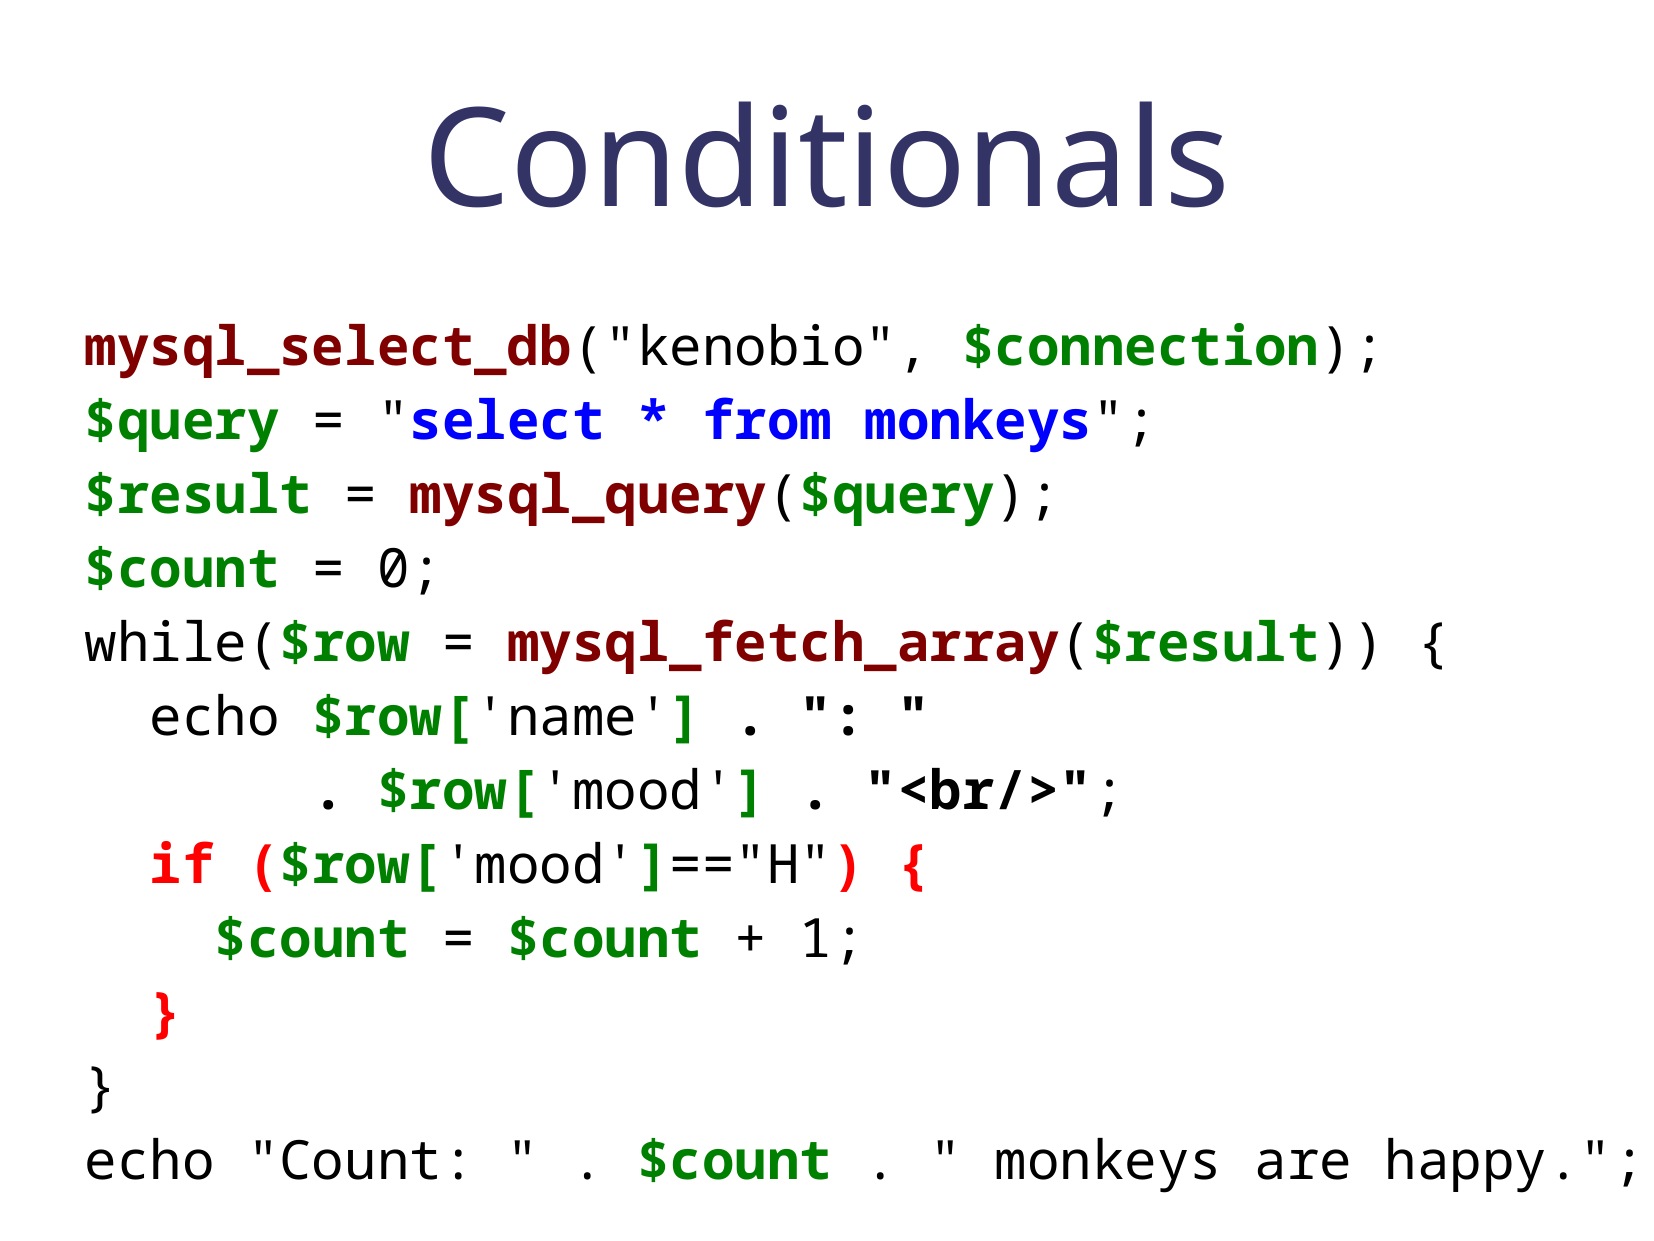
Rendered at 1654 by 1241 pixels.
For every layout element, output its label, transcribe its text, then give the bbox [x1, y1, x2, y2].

text_box mysql_select_db("kenobio", $connection); $query = "select * from monkeys"; $result = mysql_query($query); $count = 0; while($row = mysql_fetch_array($result)) { echo $row['name'] . ": " . $row['mood'] . "<br/>"; if ($row['mood']=="H") { $count = $count + 1; } } echo "Count: " . $count . " monkeys are happy."; [37, 300, 1654, 1241]
title Conditionals [82, 56, 1571, 250]
